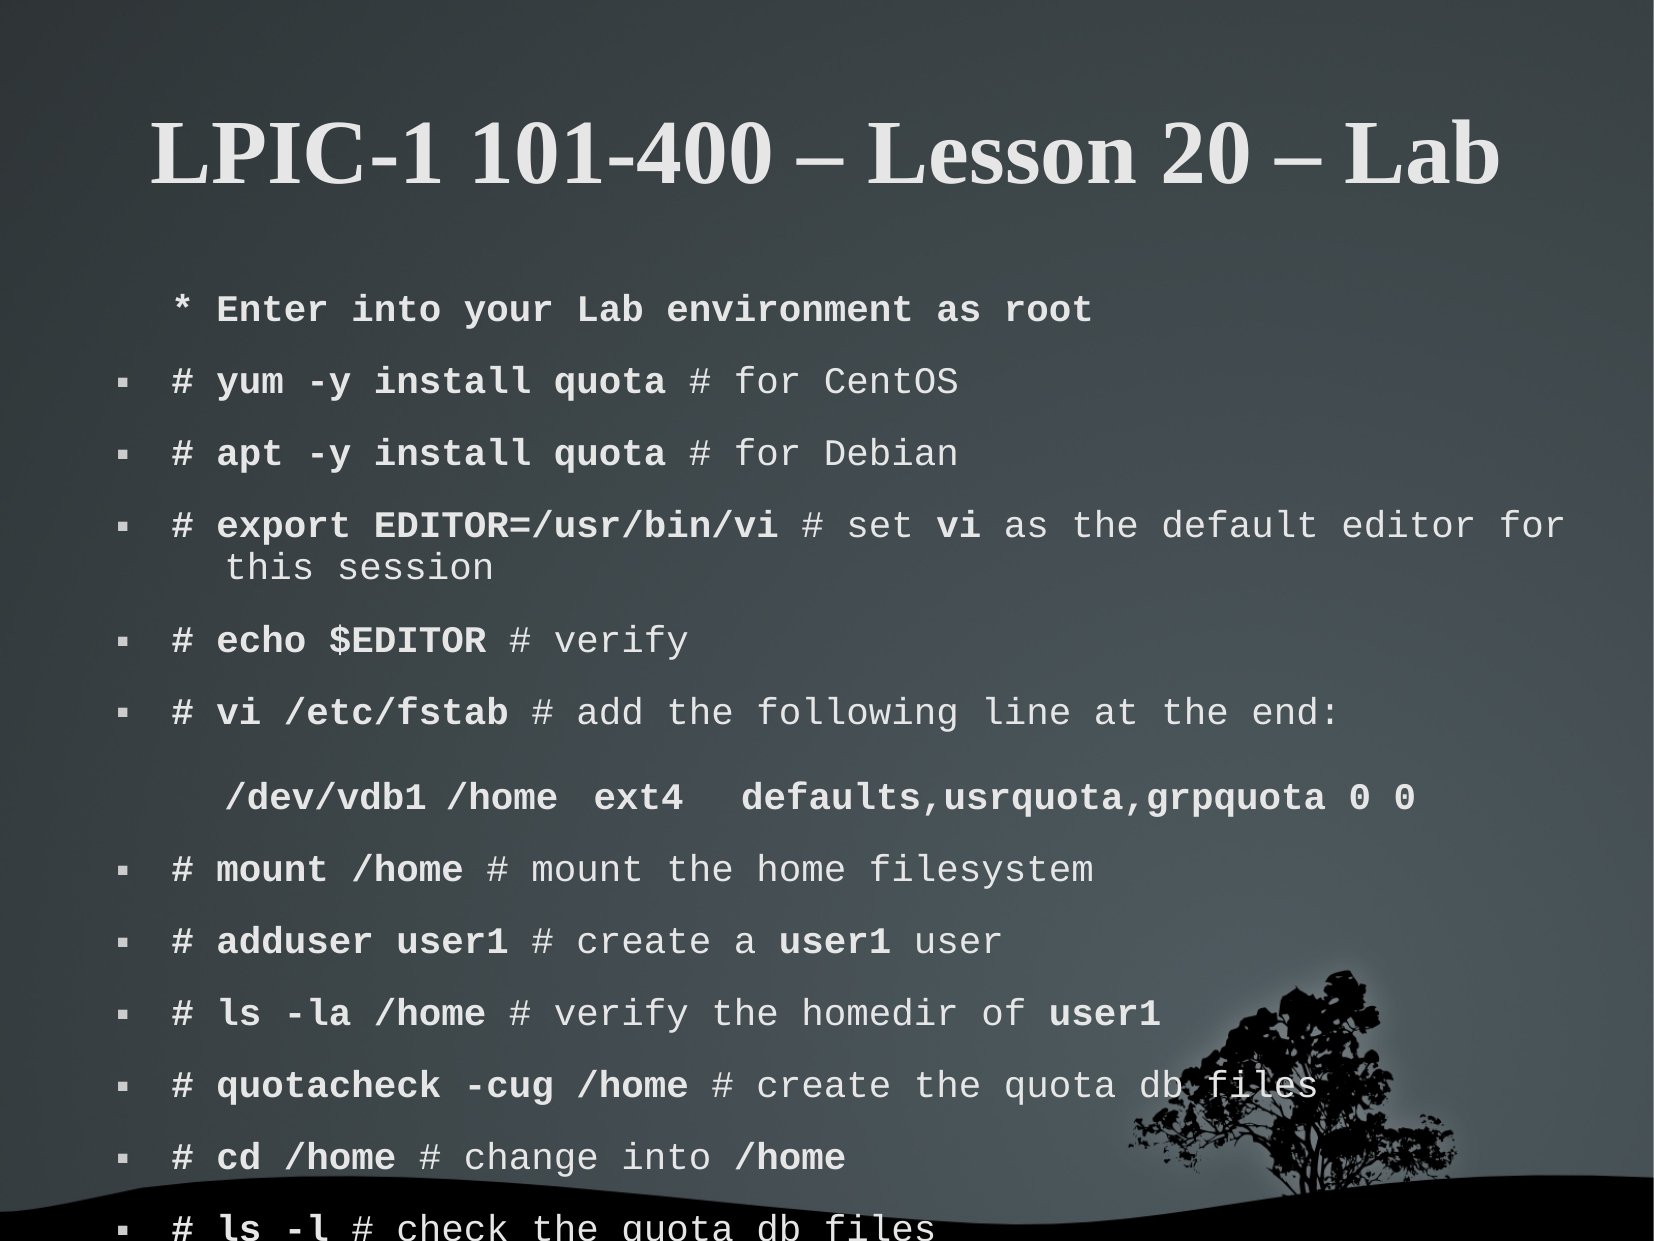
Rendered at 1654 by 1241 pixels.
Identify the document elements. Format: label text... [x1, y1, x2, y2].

picture [627, 1223, 637, 1239]
list * Enter into your Lab environment as root # yum -y install quota # for CentOS # apt -y install quota # for Debian # export EDITOR=/usr/bin/vi # set vi as the default editor for this session # echo $EDITOR # verify # vi /etc/fstab # add the following line at the end: /dev/vdb1 /home ext4 defaults,usrquota,grpquota 0 0 # mount /home # mount the home filesystem # adduser user1 # create a user1 user # ls -la /home # verify the homedir of user1 # quotacheck -cug /home # create the quota db files # cd /home # change into /home # ls -l # check the quota db files # quotacheck -avug # check the quotas for all users and groups [82, 290, 1571, 1146]
picture [358, 1226, 366, 1232]
picture [762, 1223, 772, 1239]
picture [0, 0, 1654, 1241]
picture [356, 1234, 364, 1241]
title LPIC-1 101-400 – Lesson 20 – Lab [82, 49, 1571, 257]
picture [447, 1223, 458, 1229]
picture [582, 1223, 593, 1229]
picture [425, 1223, 434, 1241]
picture [785, 1223, 795, 1239]
picture [177, 1234, 184, 1241]
picture [672, 1223, 683, 1239]
picture [560, 1223, 569, 1241]
picture [717, 1231, 726, 1239]
picture [897, 1223, 908, 1229]
picture [494, 1232, 502, 1241]
